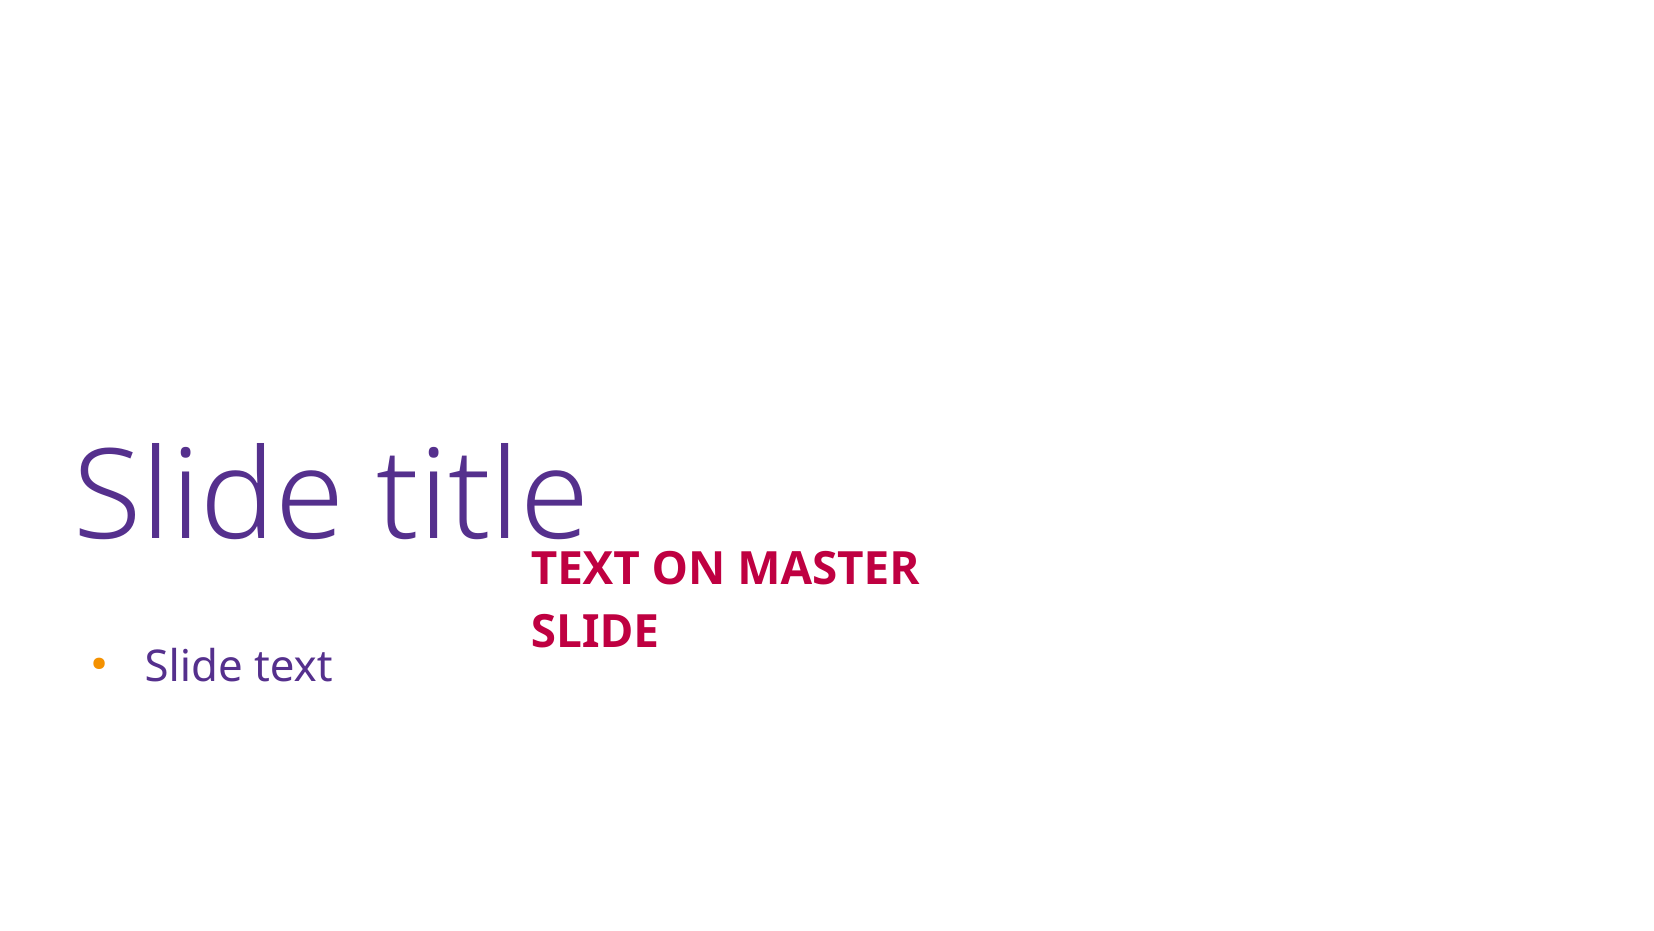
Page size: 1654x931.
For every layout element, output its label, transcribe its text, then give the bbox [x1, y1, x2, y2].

title Slide title [73, 44, 1551, 576]
list Slide text [73, 634, 1551, 827]
